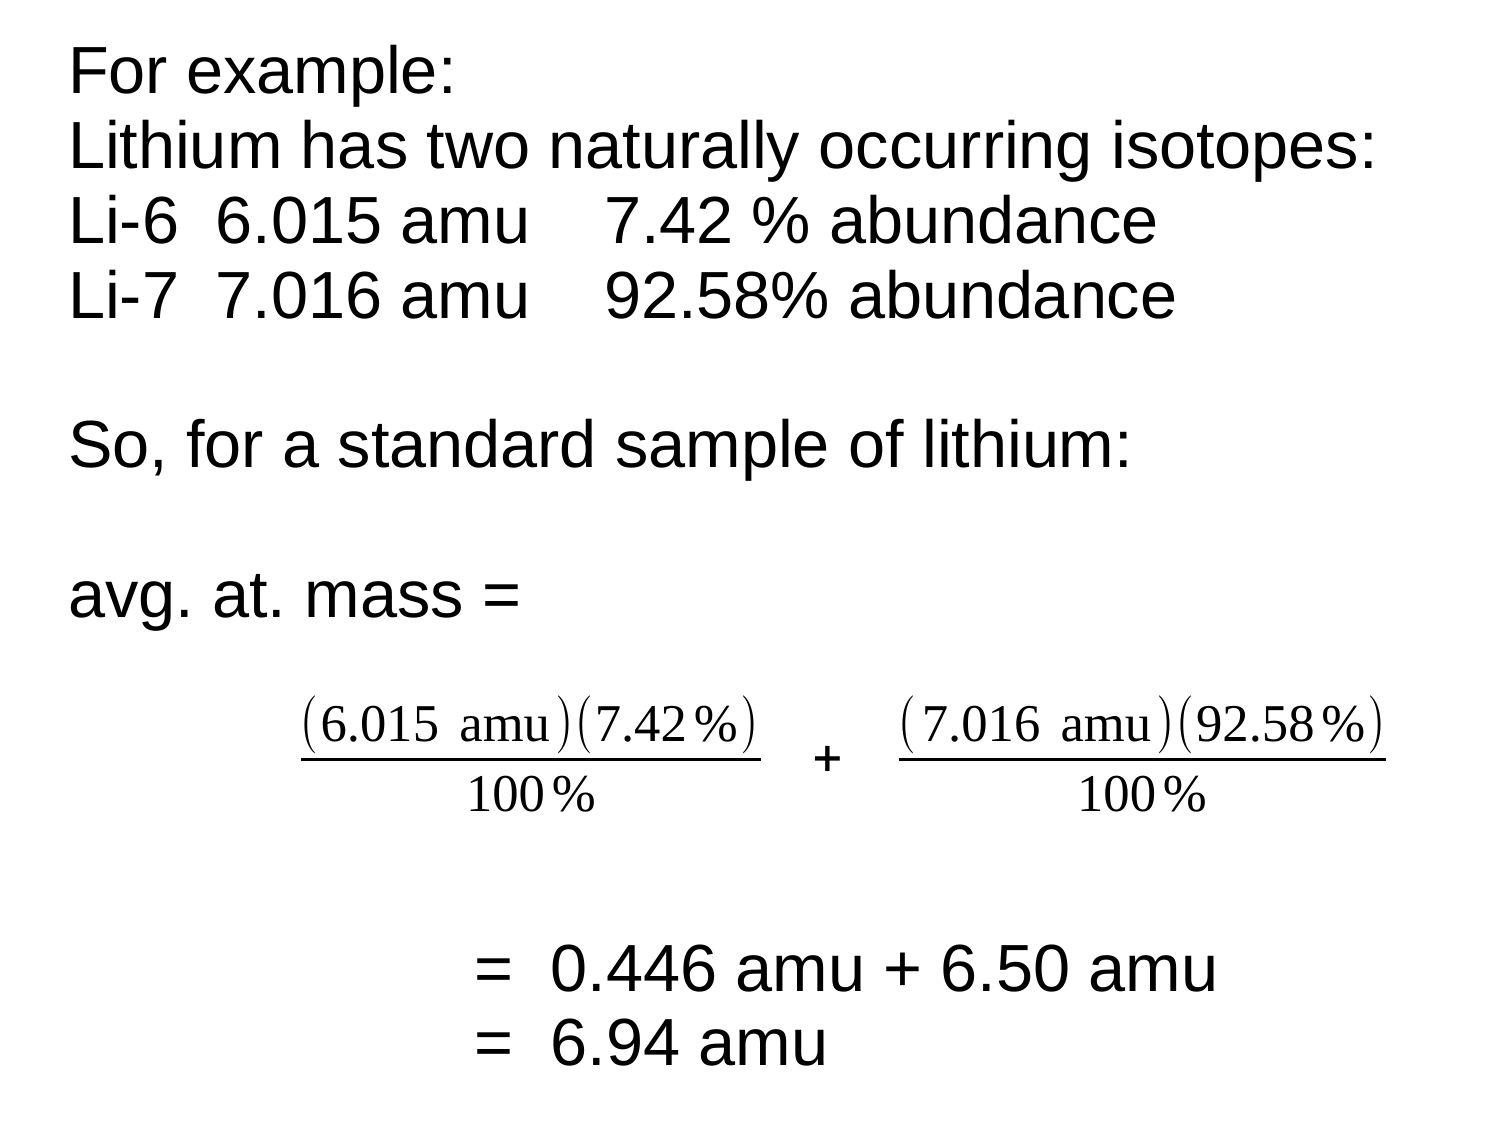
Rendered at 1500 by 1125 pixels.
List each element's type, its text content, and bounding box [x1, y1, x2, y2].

chart [284, 694, 1402, 825]
subtitle For example: Lithium has two naturally occurring isotopes: Li-6 6.015 amu 7.42 % abundance Li-7 7.016 amu 92.58% abundance So, for a standard sample of lithium: avg. at. mass = = 0.446 amu + 6.50 amu = 6.94 amu [68, 33, 1418, 1081]
